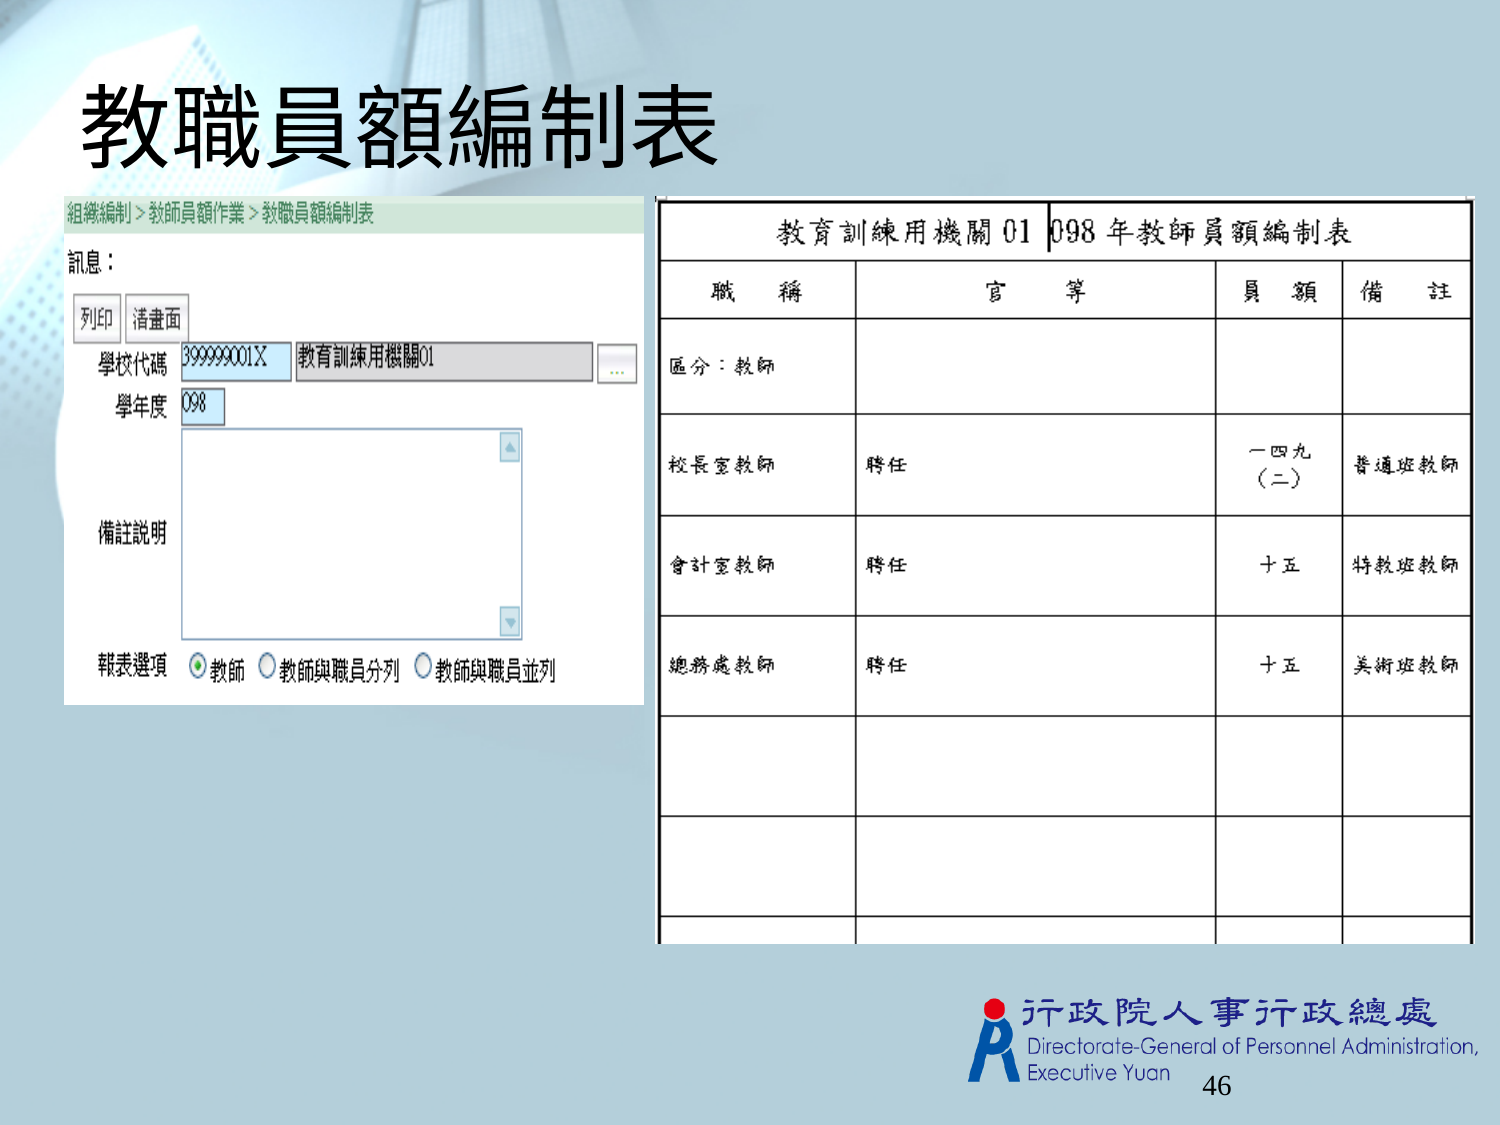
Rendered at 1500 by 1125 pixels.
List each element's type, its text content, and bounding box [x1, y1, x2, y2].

text_box [1187, 1058, 1500, 1124]
title 教職員額編制表 [64, 31, 1317, 219]
picture [64, 196, 644, 705]
picture [655, 196, 1475, 944]
